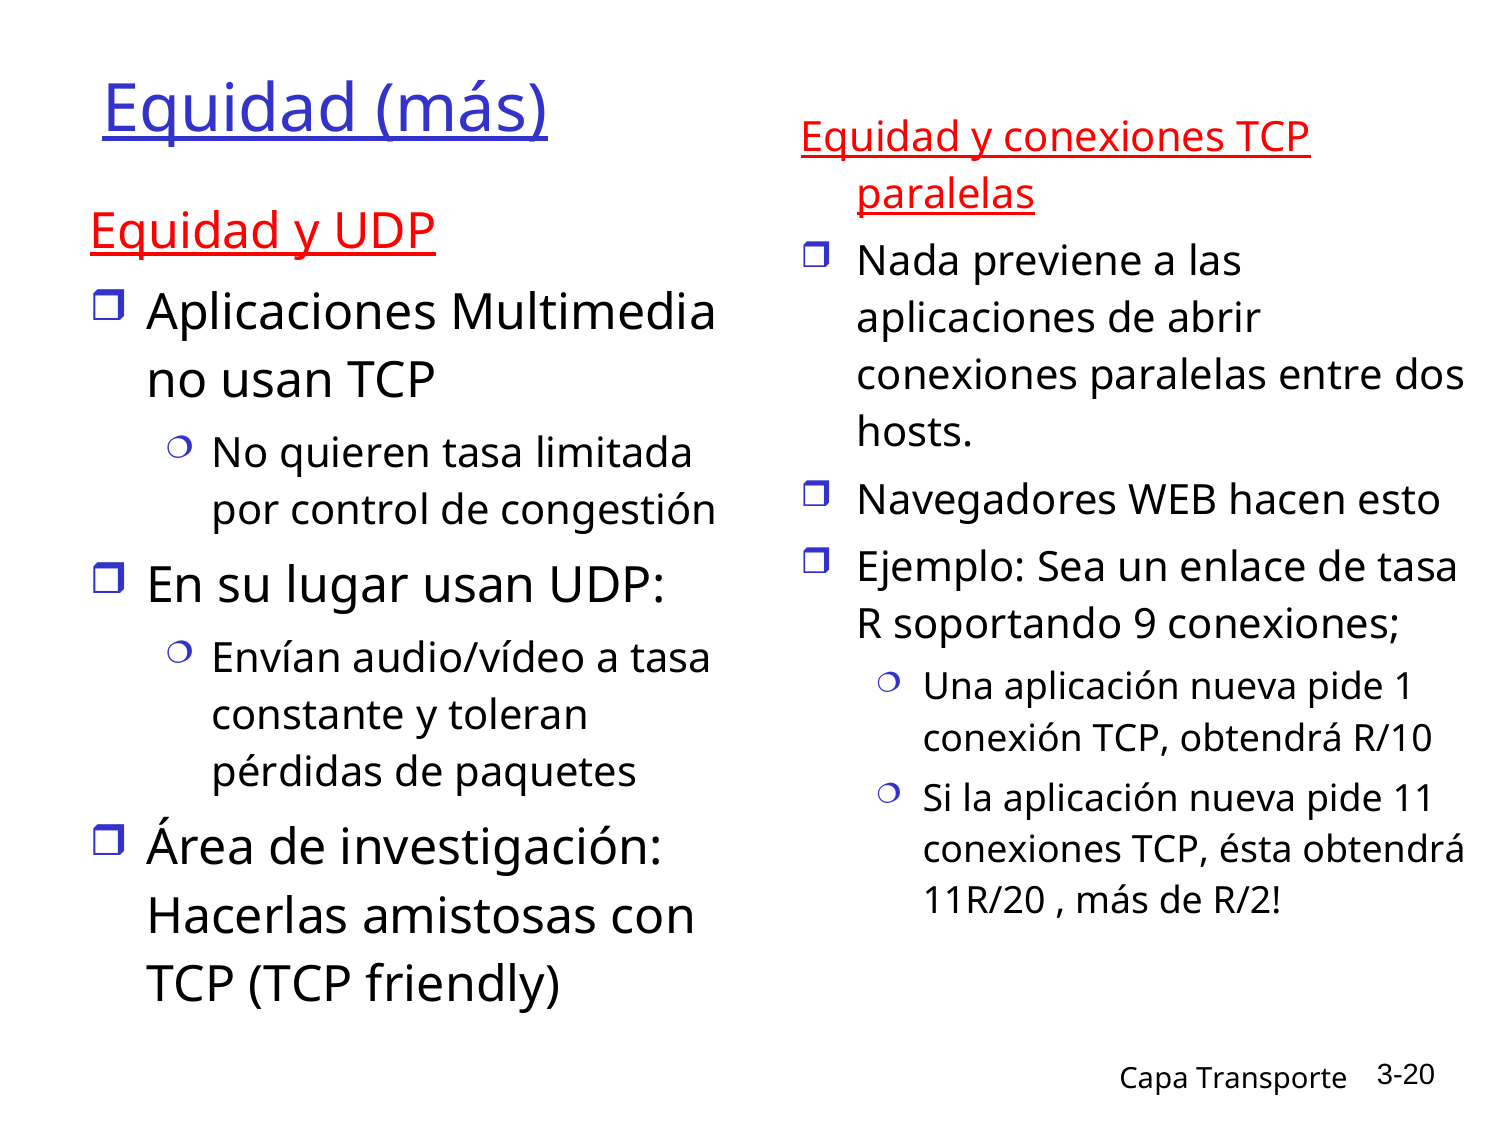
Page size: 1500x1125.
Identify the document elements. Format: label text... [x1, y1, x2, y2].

title Equidad (más) [87, 15, 1463, 196]
list Equidad y conexiones TCP paralelas Nada previene a las aplicaciones de abrir conexiones paralelas entre dos hosts. Navegadores WEB hacen esto Ejemplo: Sea un enlace de tasa R soportando 9 conexiones; Una aplicación nueva pide 1 conexión TCP, obtendrá R/10 Si la aplicación nueva pide 11 conexiones TCP, ésta obtendrá 11R/20 , más de R/2! [785, 98, 1488, 1087]
list Equidad y UDP Aplicaciones Multimedia no usan TCP No quieren tasa limitada por control de congestión En su lugar usan UDP: Envían audio/vídeo a tasa constante y toleran pérdidas de paquetes Área de investigación: Hacerlas amistosas con TCP (TCP friendly) [75, 187, 753, 1028]
